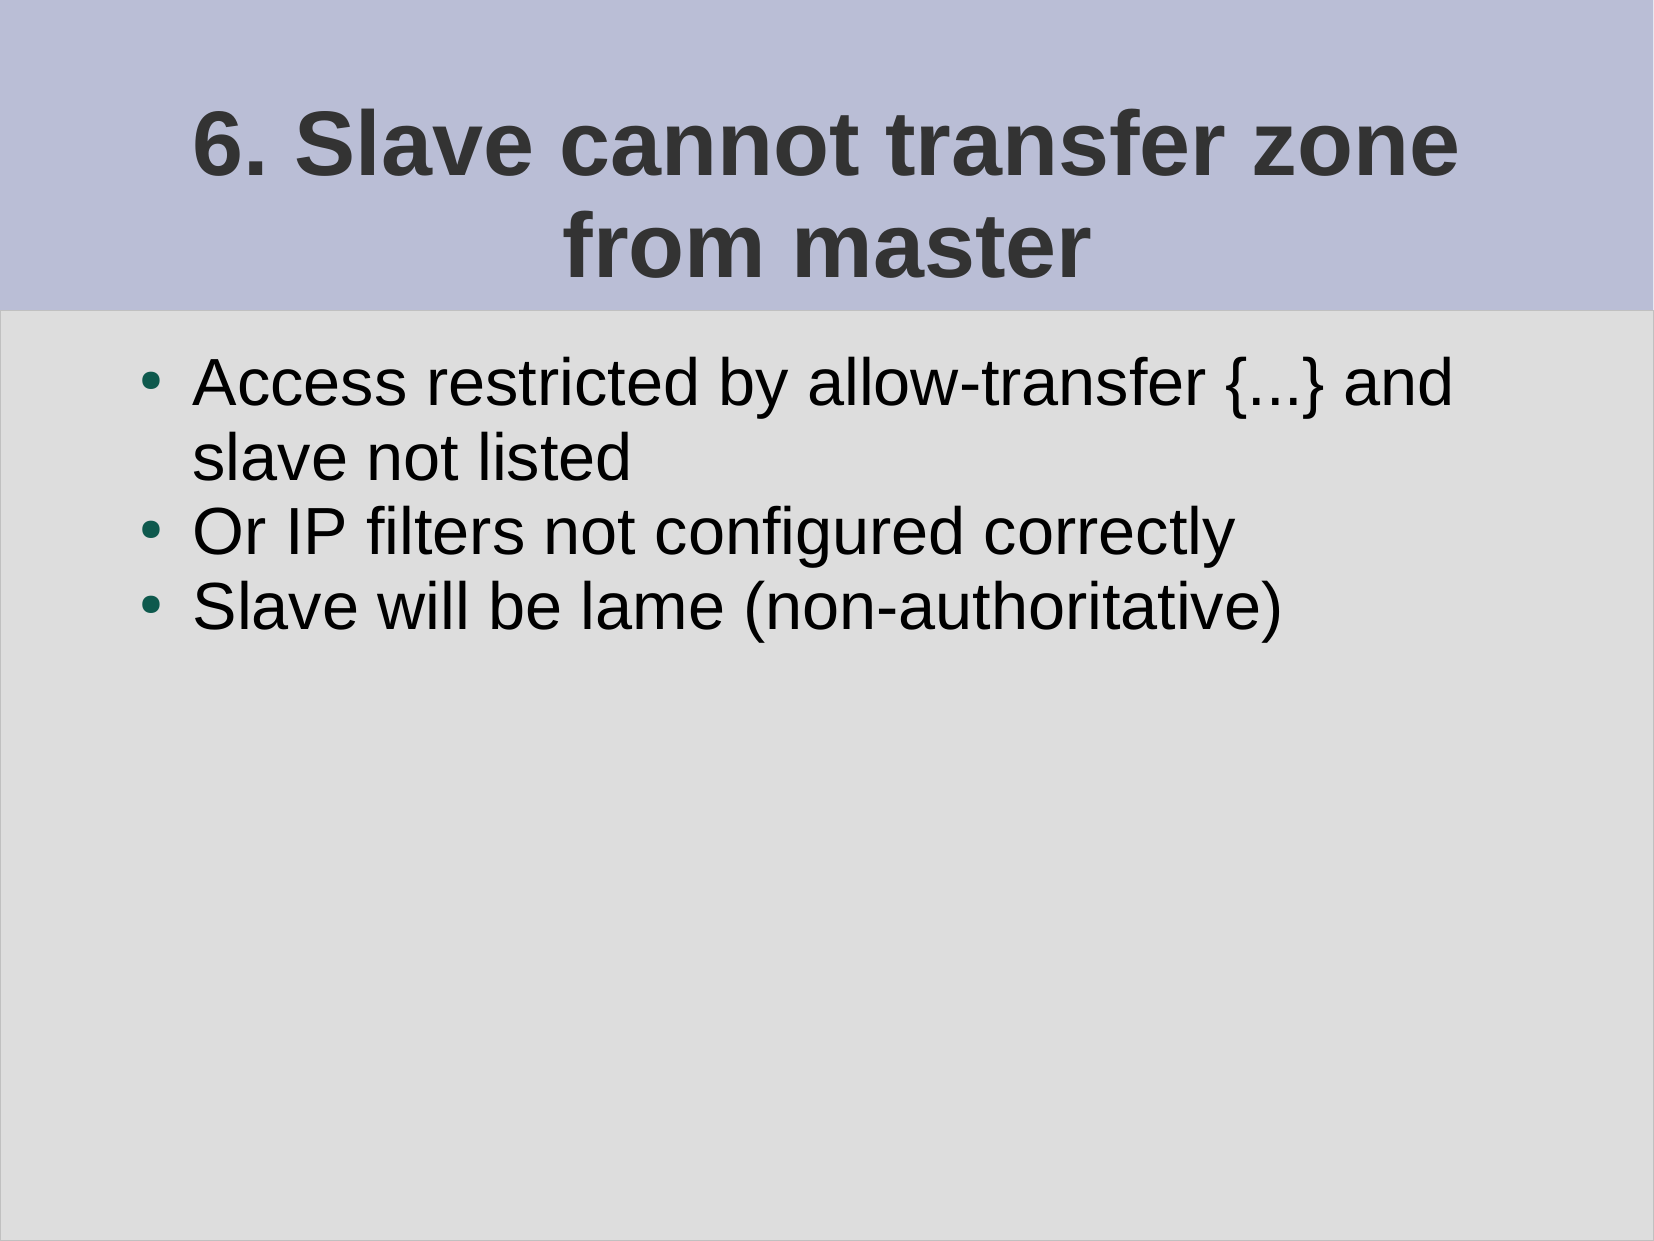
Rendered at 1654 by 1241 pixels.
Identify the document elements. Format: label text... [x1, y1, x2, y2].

title 6. Slave cannot transfer zone from master [121, 91, 1534, 299]
list Access restricted by allow-transfer {...} and slave not listed Or IP filters not configured correctly Slave will be lame (non-authoritative) [121, 344, 1534, 1127]
